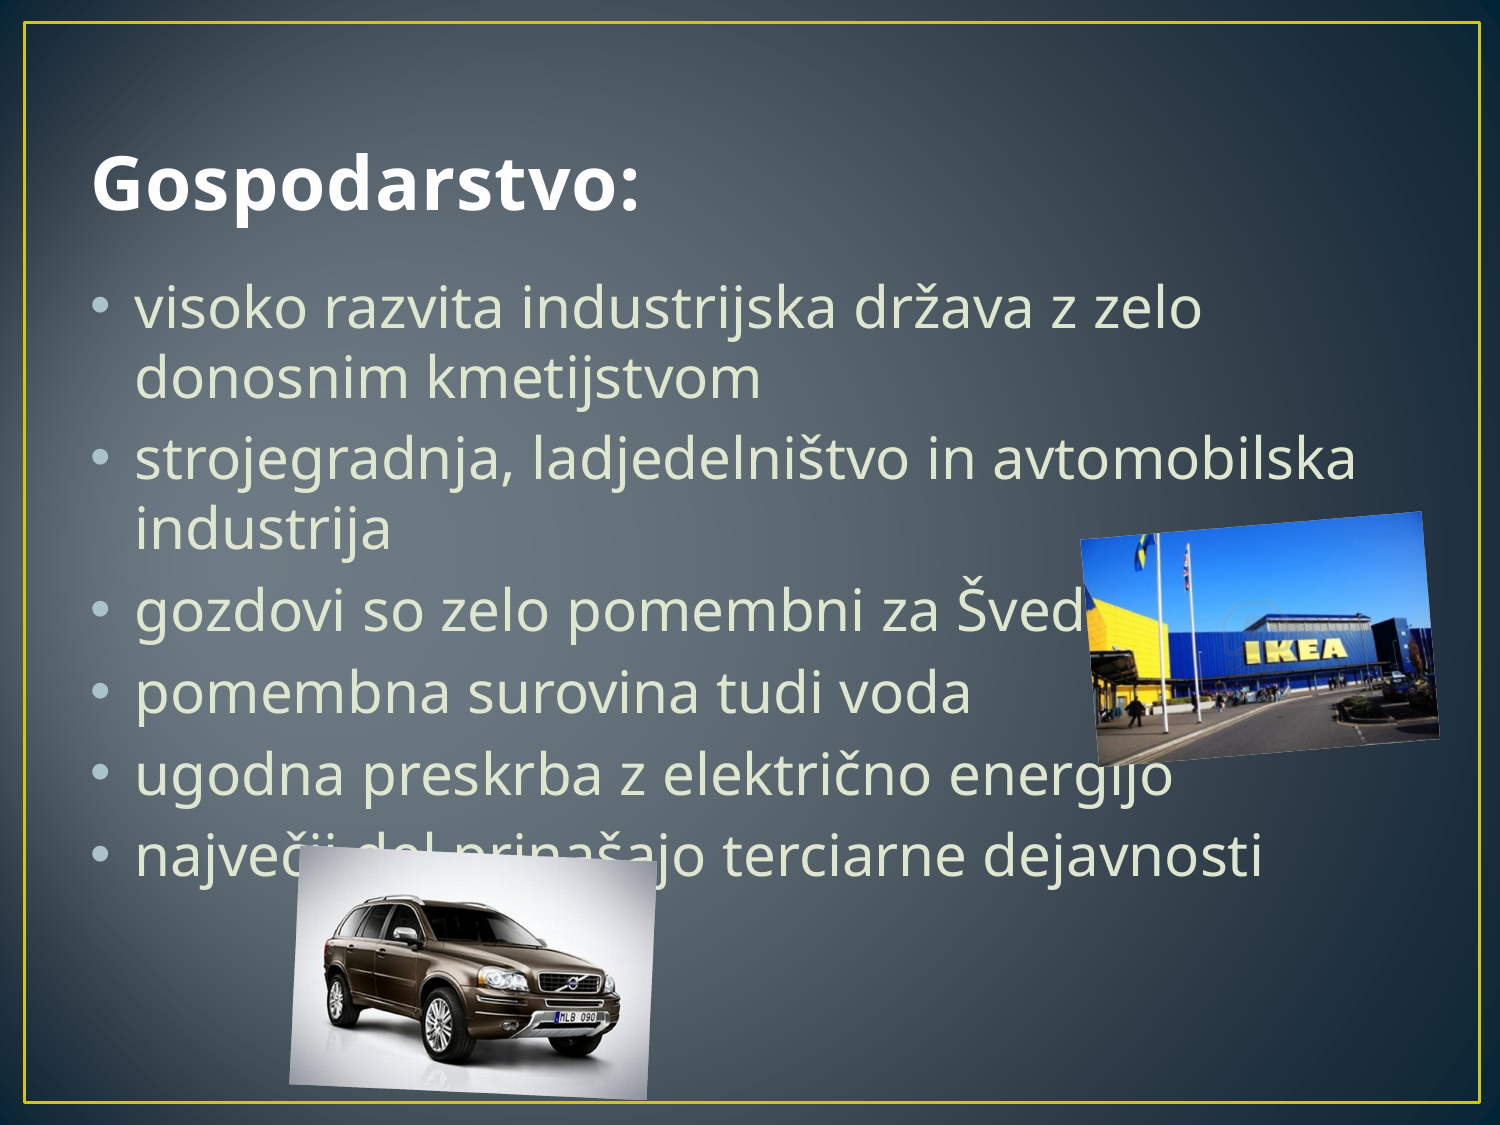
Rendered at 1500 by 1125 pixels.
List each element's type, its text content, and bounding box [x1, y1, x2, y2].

title Gospodarstvo: [75, 45, 1425, 233]
list visoko razvita industrijska država z zelo donosnim kmetijstvom strojegradnja, ladjedelništvo in avtomobilska industrija gozdovi so zelo pomembni za Švedsko pomembna surovina tudi voda ugodna preskrba z električno energijo največji del prinašajo terciarne dejavnosti [75, 262, 1425, 1005]
picture [0, 0, 1500, 1125]
